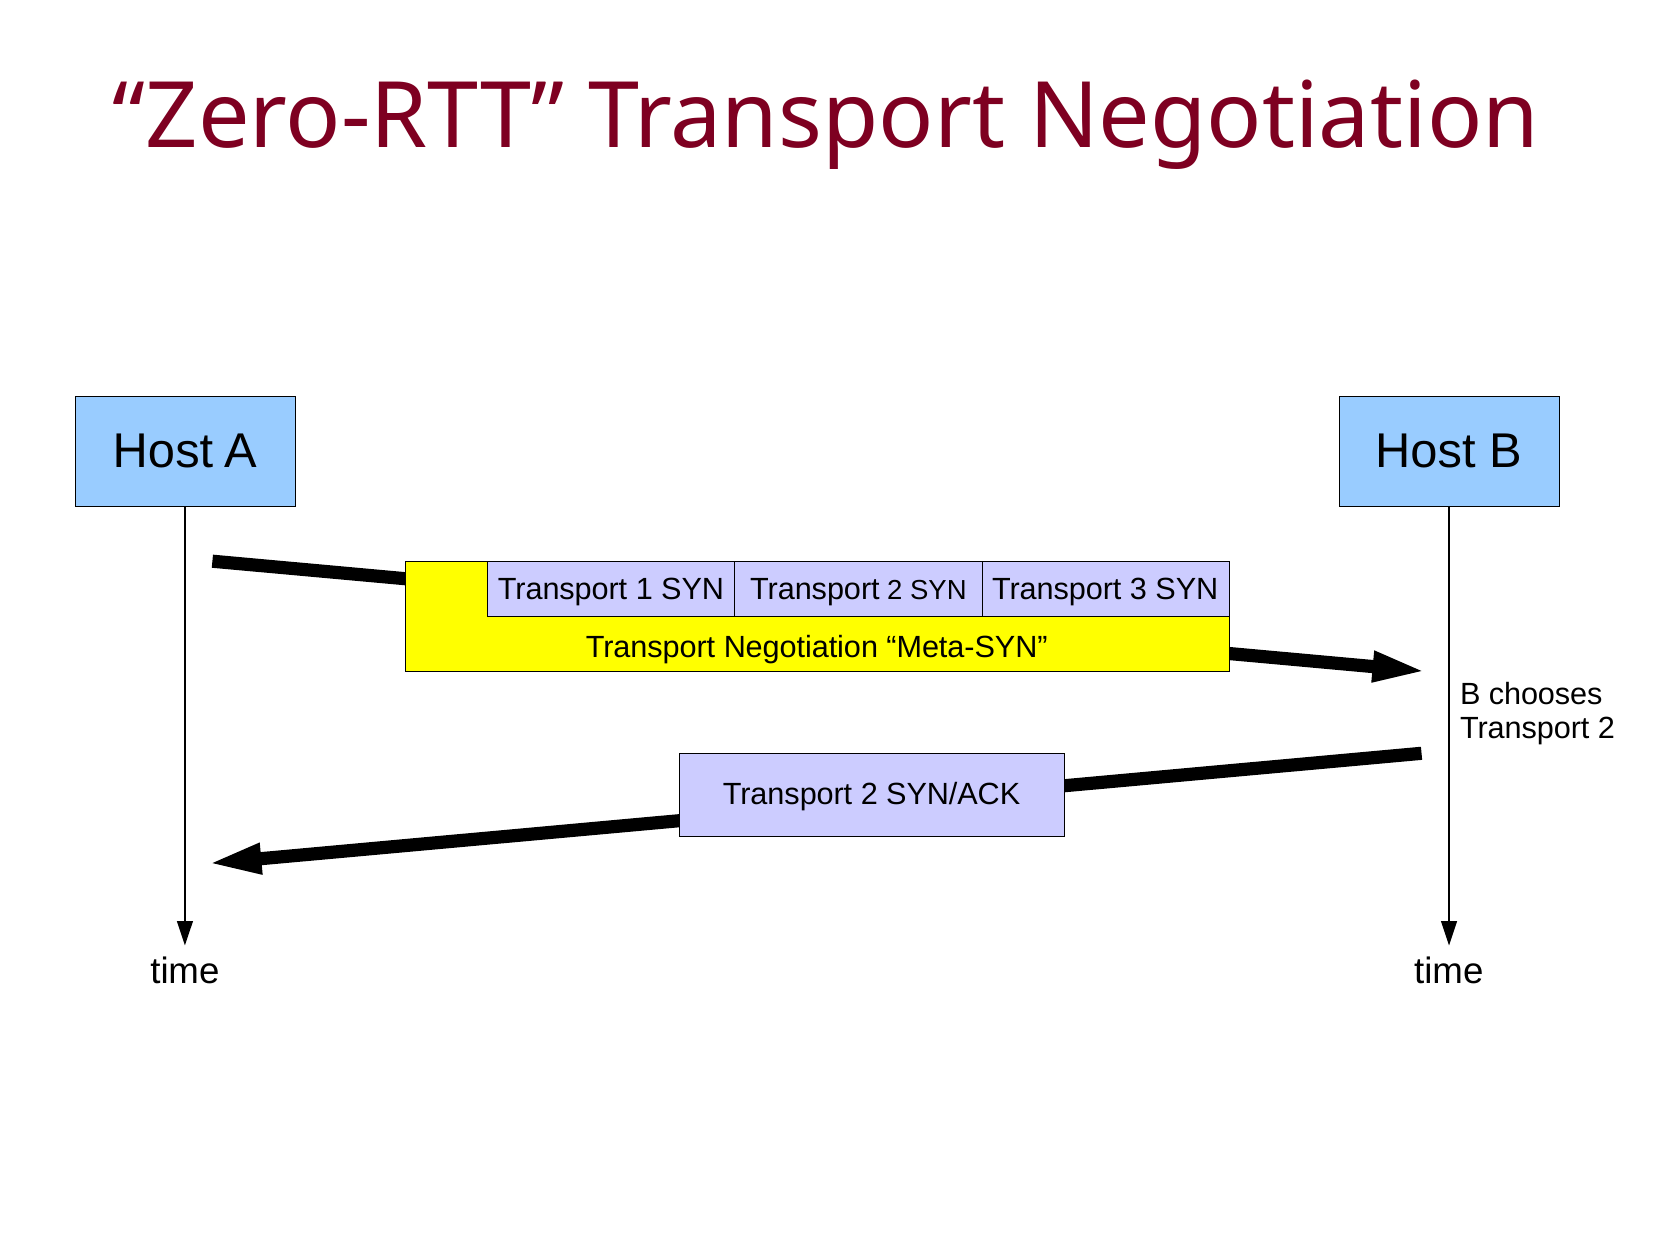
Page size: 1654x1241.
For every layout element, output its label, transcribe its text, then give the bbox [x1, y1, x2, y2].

title “Zero-RTT” Transport Negotiation [82, 8, 1571, 216]
picture [75, 396, 1639, 1013]
